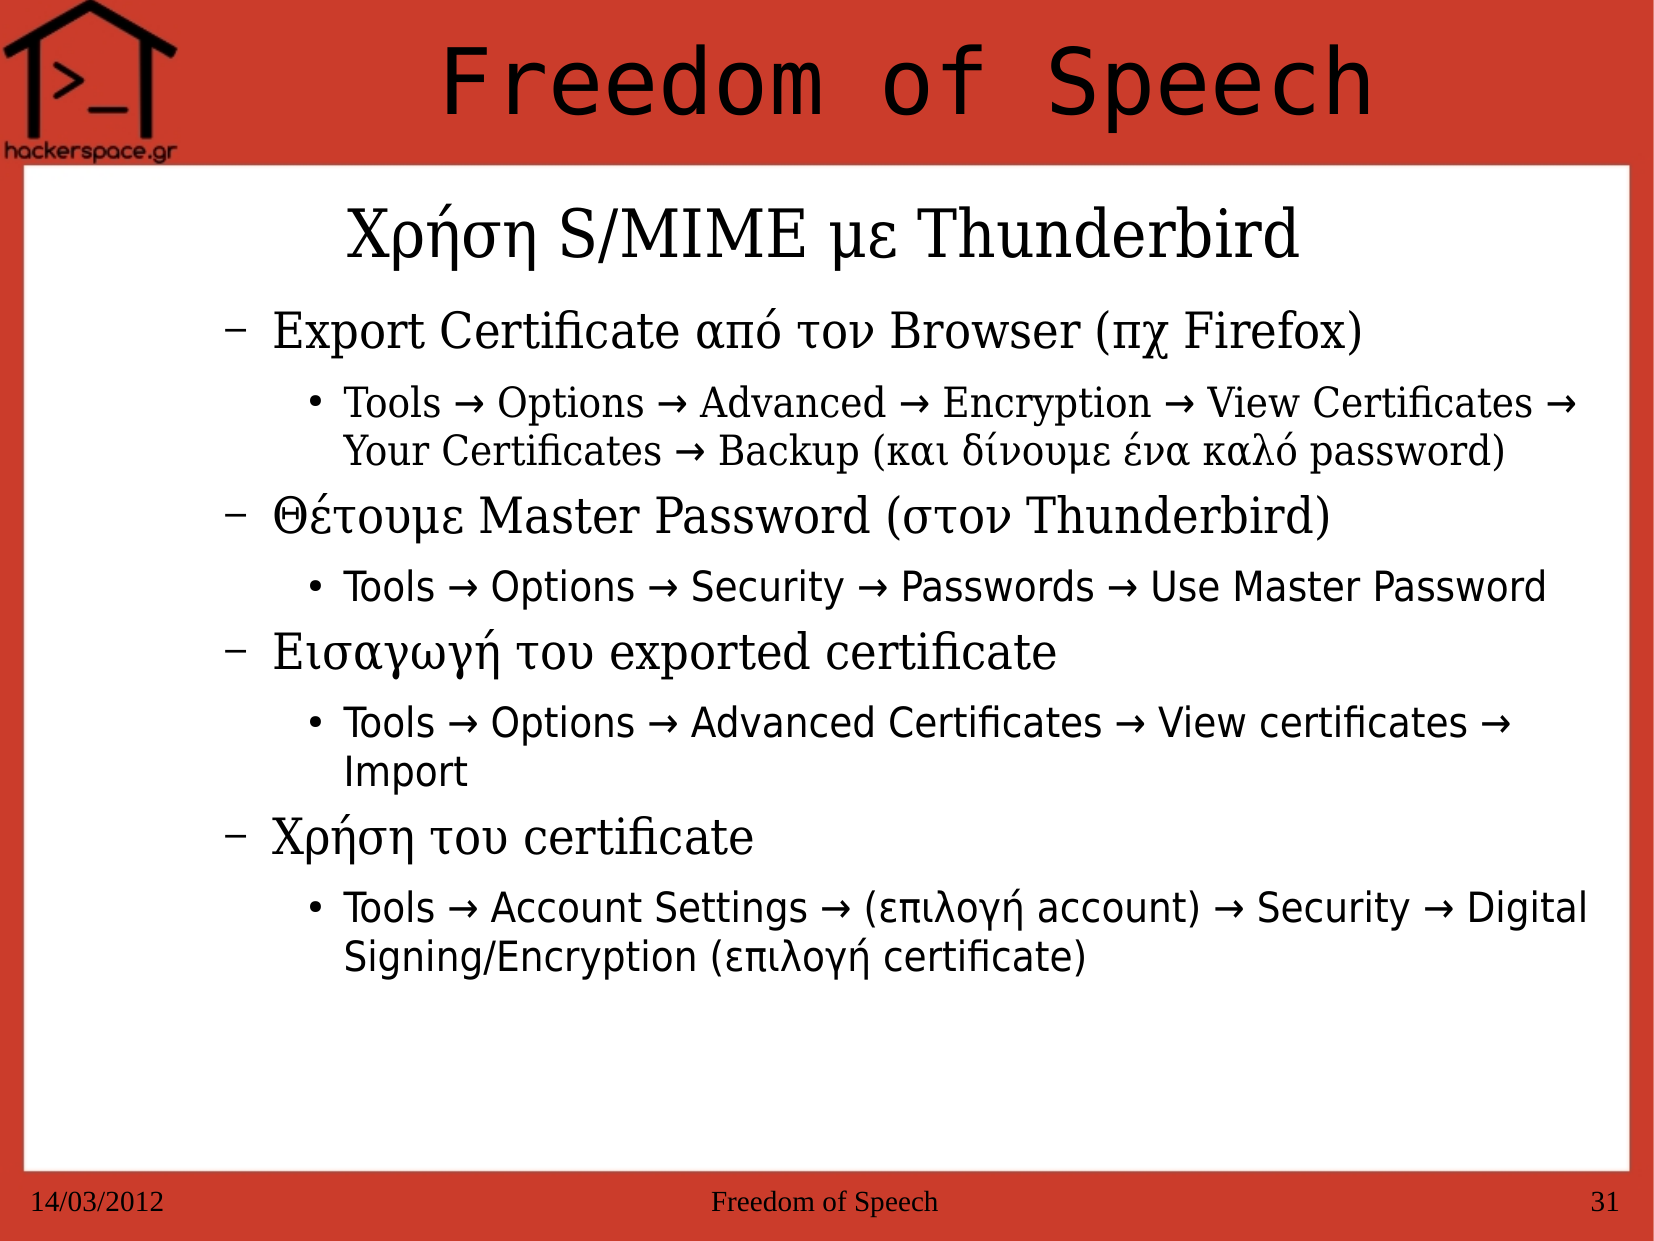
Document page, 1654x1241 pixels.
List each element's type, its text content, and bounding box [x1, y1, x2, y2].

title Freedom of Speech [195, 15, 1621, 151]
list Χρήση S/MIME με Thunderbird Export Certificate από τον Browser (πχ Firefox) Tools → Options → Advanced → Encryption → View Certificates → Your Certificates → Backup (και δίνουμε ένα καλό password) Θέτουμε Master Password (στον Thunderbird) Tools → Options → Security → Passwords → Use Master Password Εισαγωγή του exported certificate Tools → Options → Advanced Certificates → View certificates → Import Χρήση του certificate Tools → Account Settings → (επιλογή account) → Security → Digital Signing/Encryption (επιλογή certificate) [60, 195, 1591, 1141]
picture [0, 0, 1654, 1241]
